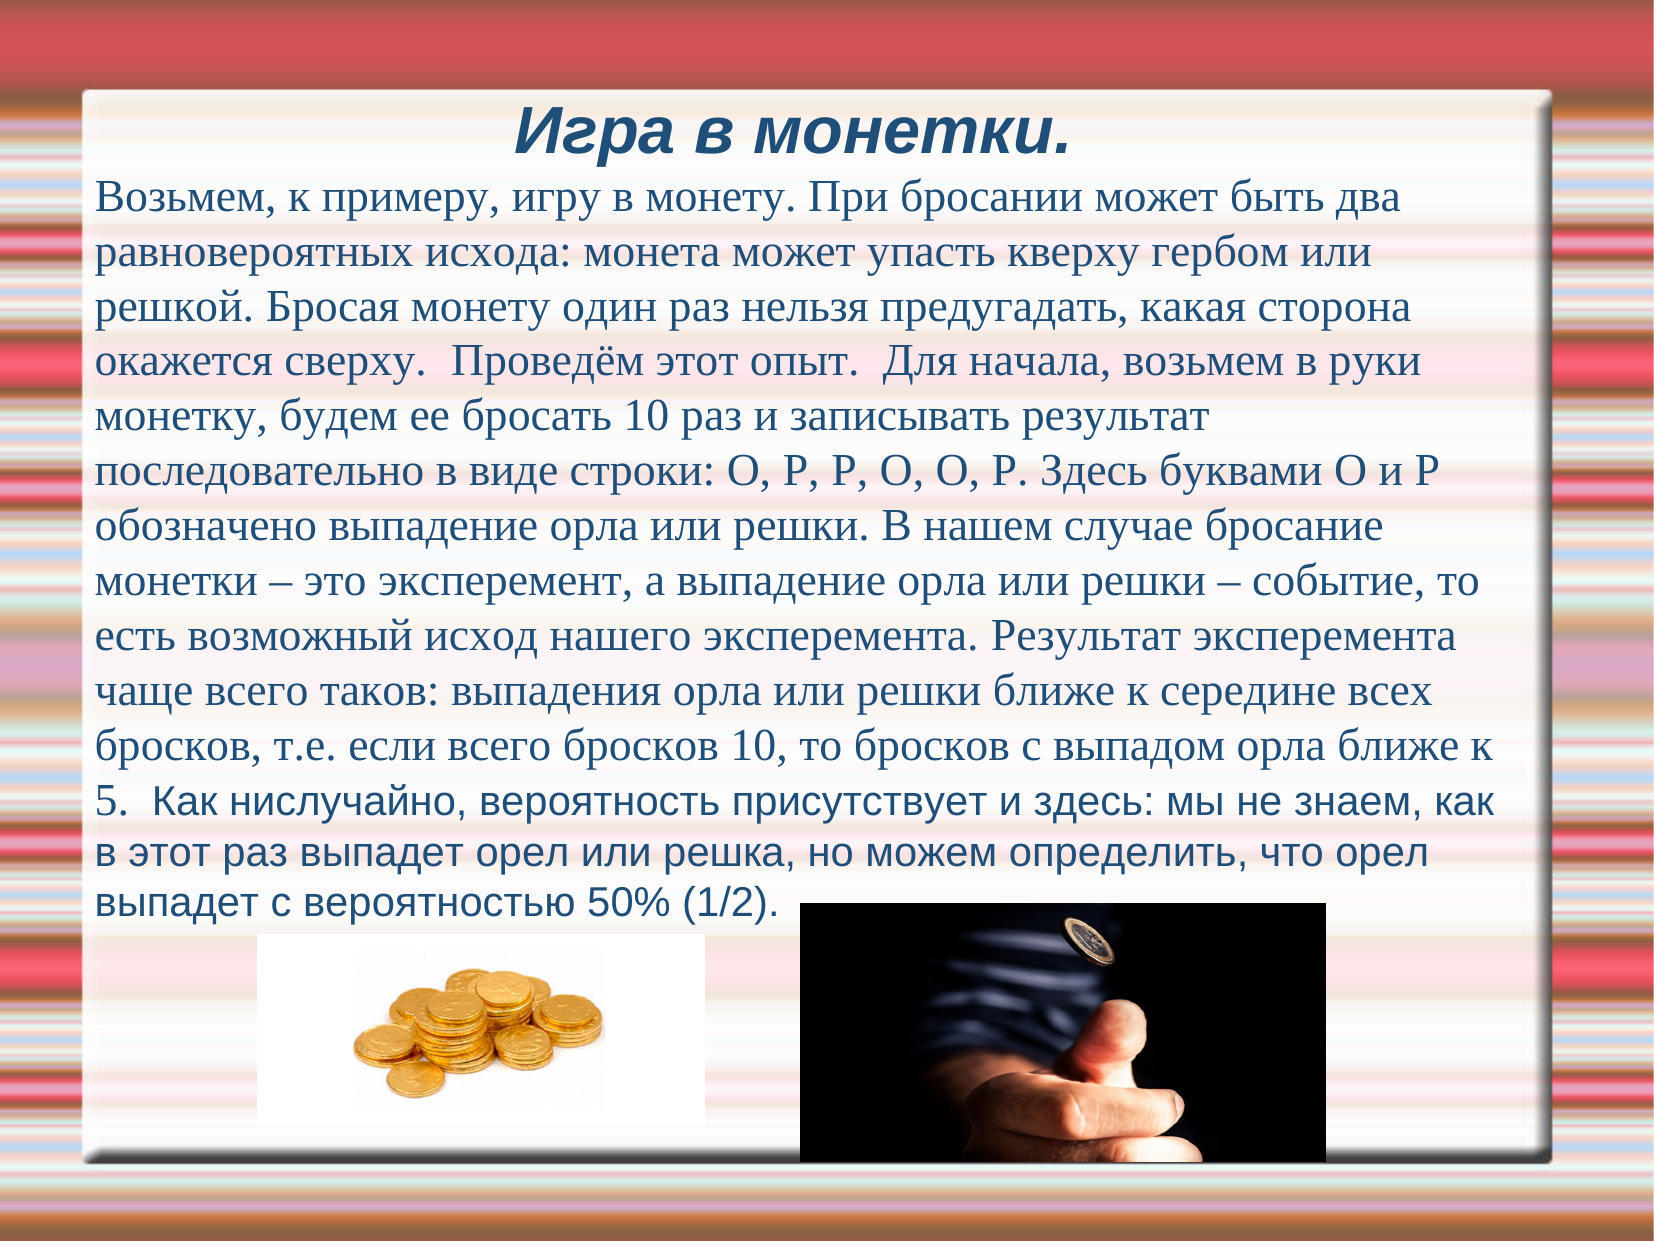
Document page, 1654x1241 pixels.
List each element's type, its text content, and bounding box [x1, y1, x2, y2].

picture [257, 934, 705, 1126]
title Игра в монетки. [87, 86, 1501, 168]
picture [800, 903, 1326, 1162]
list Возьмем, к примеру, игру в монету. При бросании может быть два равновероятных исхода: монета может упасть кверху гербом или решкой. Бросая монету один раз нельзя предугадать, какая сторона окажется сверху. Проведём этот опыт. Для начала, возьмем в руки монетку, будем ее бросать 10 раз и записывать результат последовательно в виде строки: О, Р, Р, О, О, Р. Здесь буквами О и Р обозначено выпадение орла или решки. В нашем случае бросание монетки – это эксперемент, а выпадение орла или решки – событие, то есть возможный исход нашего эксперемента. Результат эксперемента чаще всего таков: выпадения орла или решки ближе к середине всех бросков, т.е. если всего бросков 10, то бросков с выпадом орла ближе к 5. Как нислучайно, вероятность присутствует и здесь: мы не знаем, как в этот раз выпадет орел или решка, но можем определить, что орел выпадет с вероятностью 50% (1/2). [94, 165, 1512, 933]
